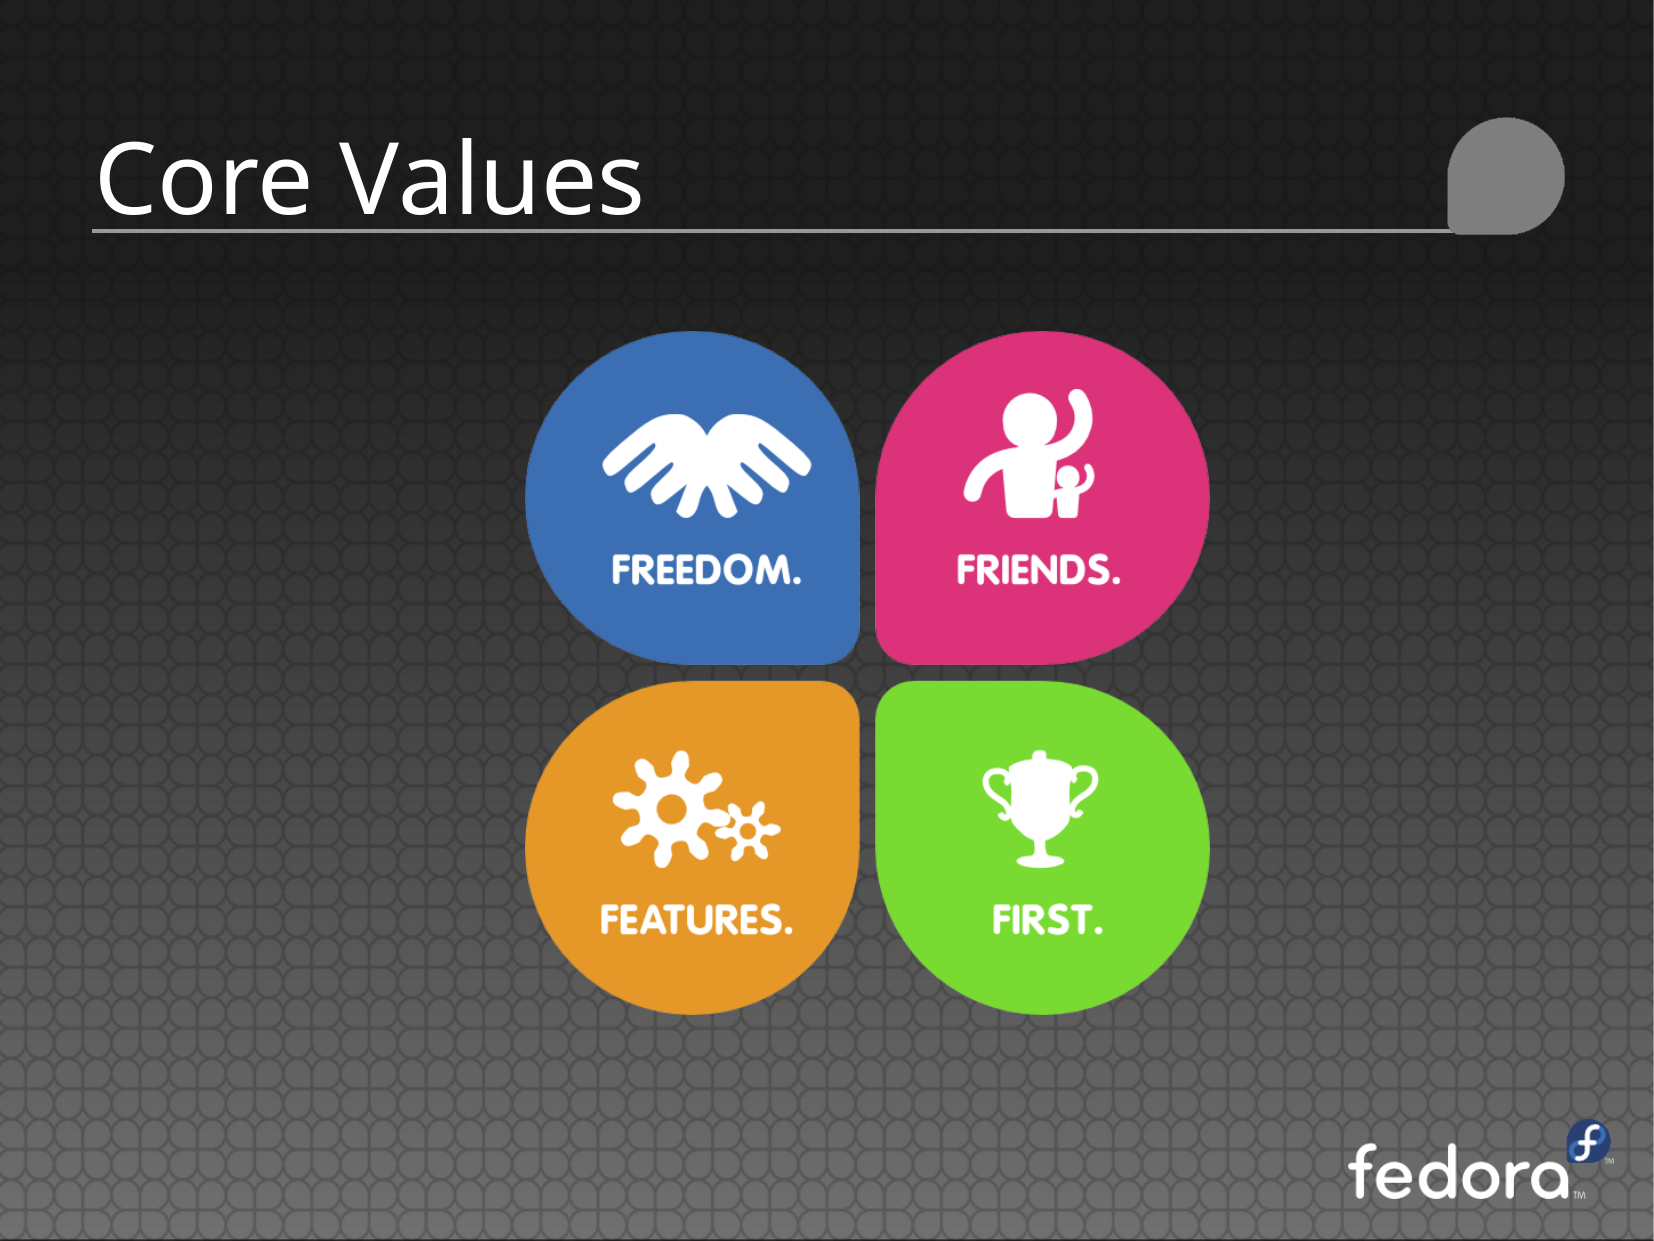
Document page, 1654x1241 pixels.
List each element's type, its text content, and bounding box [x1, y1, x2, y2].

picture [0, 0, 1654, 1241]
title Core Values [94, 100, 1427, 251]
